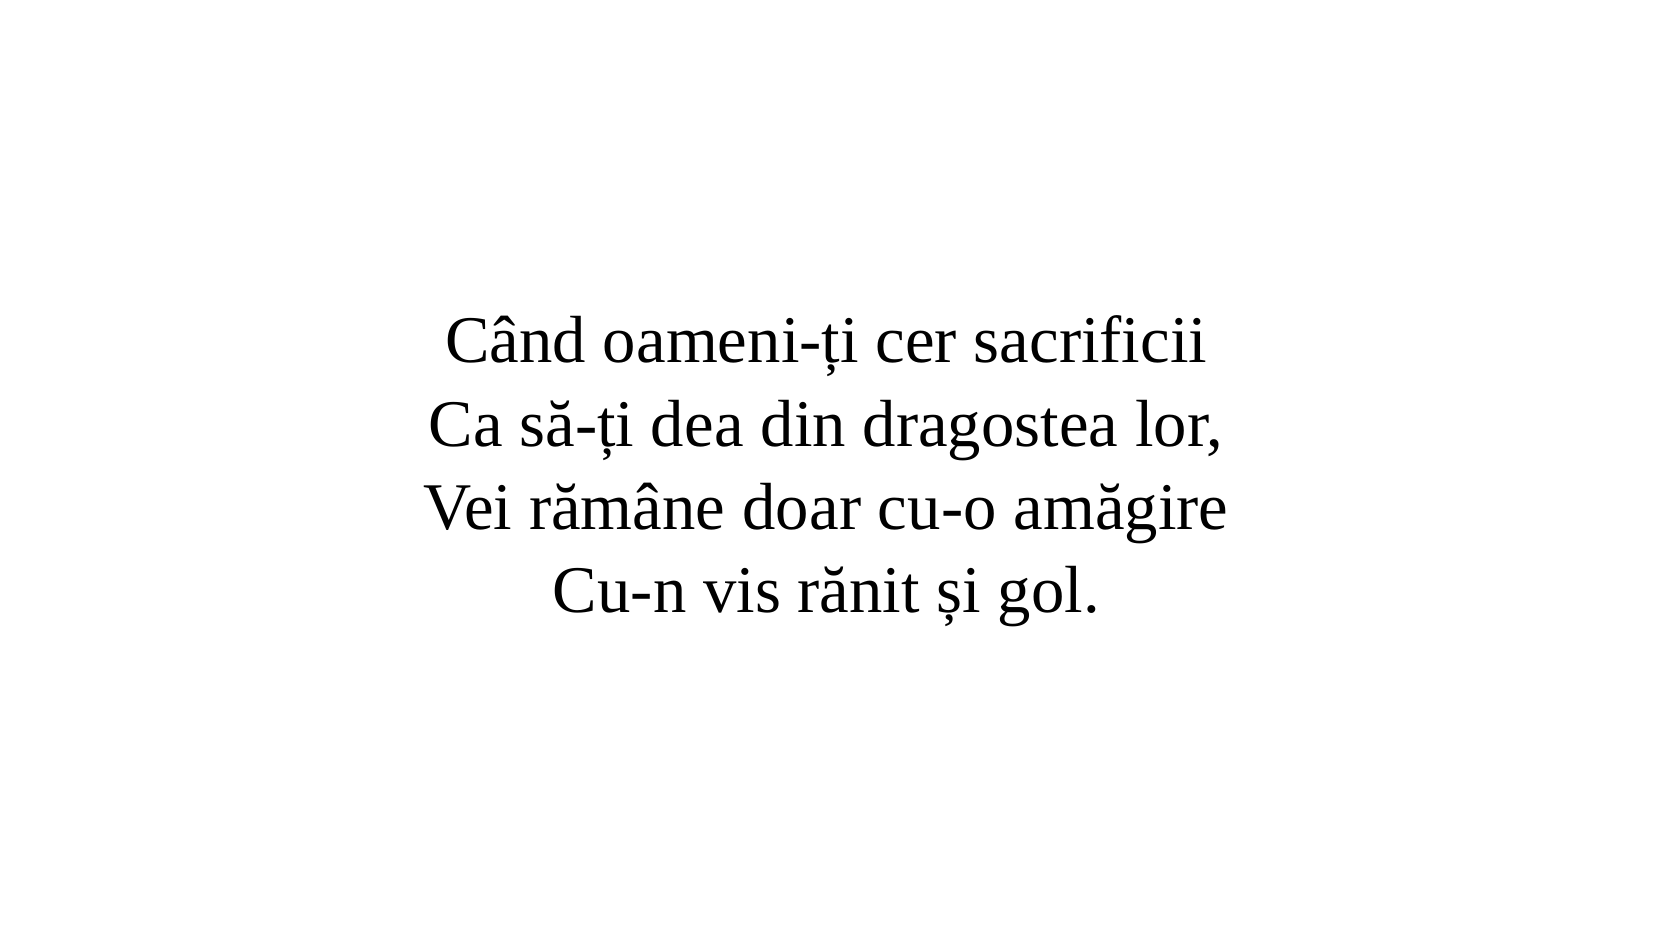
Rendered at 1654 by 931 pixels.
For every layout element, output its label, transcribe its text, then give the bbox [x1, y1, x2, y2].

subtitle Când oameni-ți cer sacrificii Ca să-ți dea din dragostea lor, Vei rămâne doar cu-o amăgire Cu-n vis rănit și gol. [300, 150, 1354, 781]
